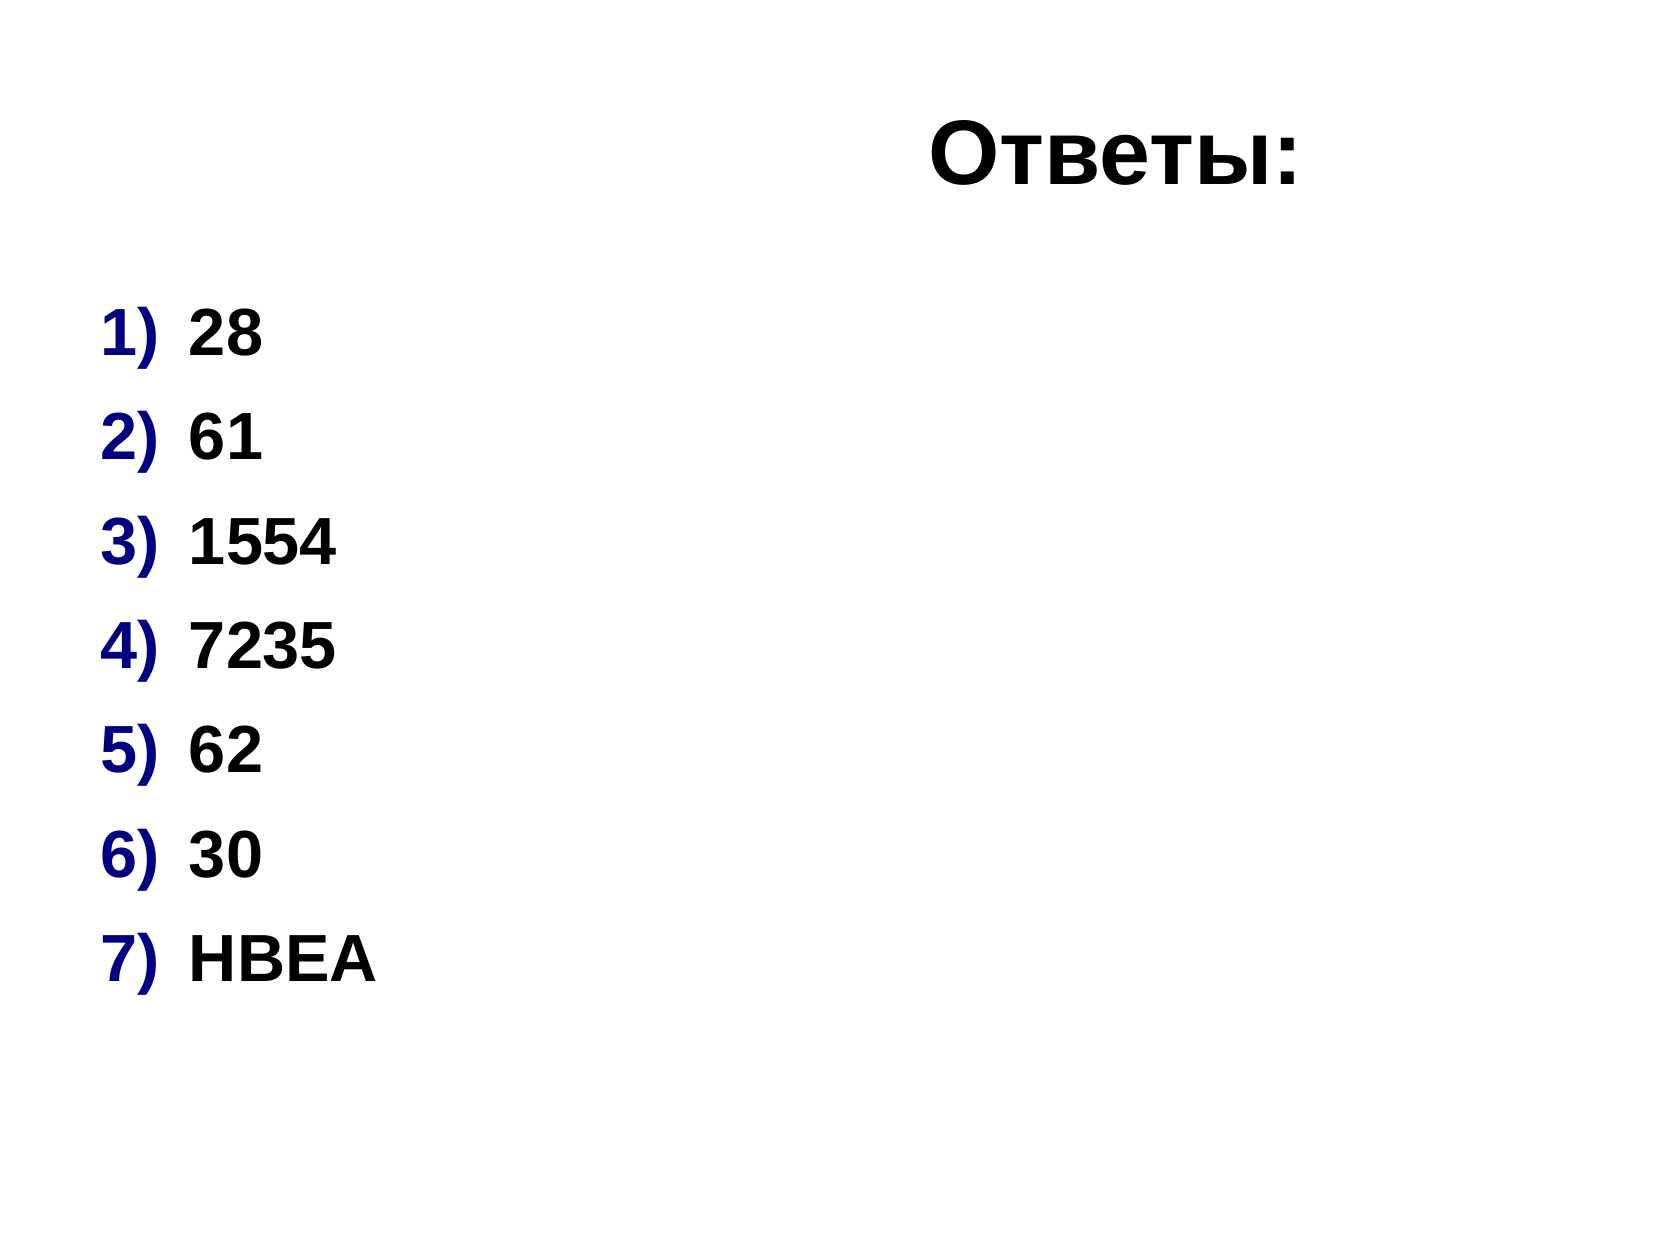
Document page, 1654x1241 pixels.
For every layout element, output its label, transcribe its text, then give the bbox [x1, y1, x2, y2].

title Ответы: [661, 49, 1571, 257]
list 28 61 1554 7235 62 30 HBEA [82, 295, 809, 1109]
